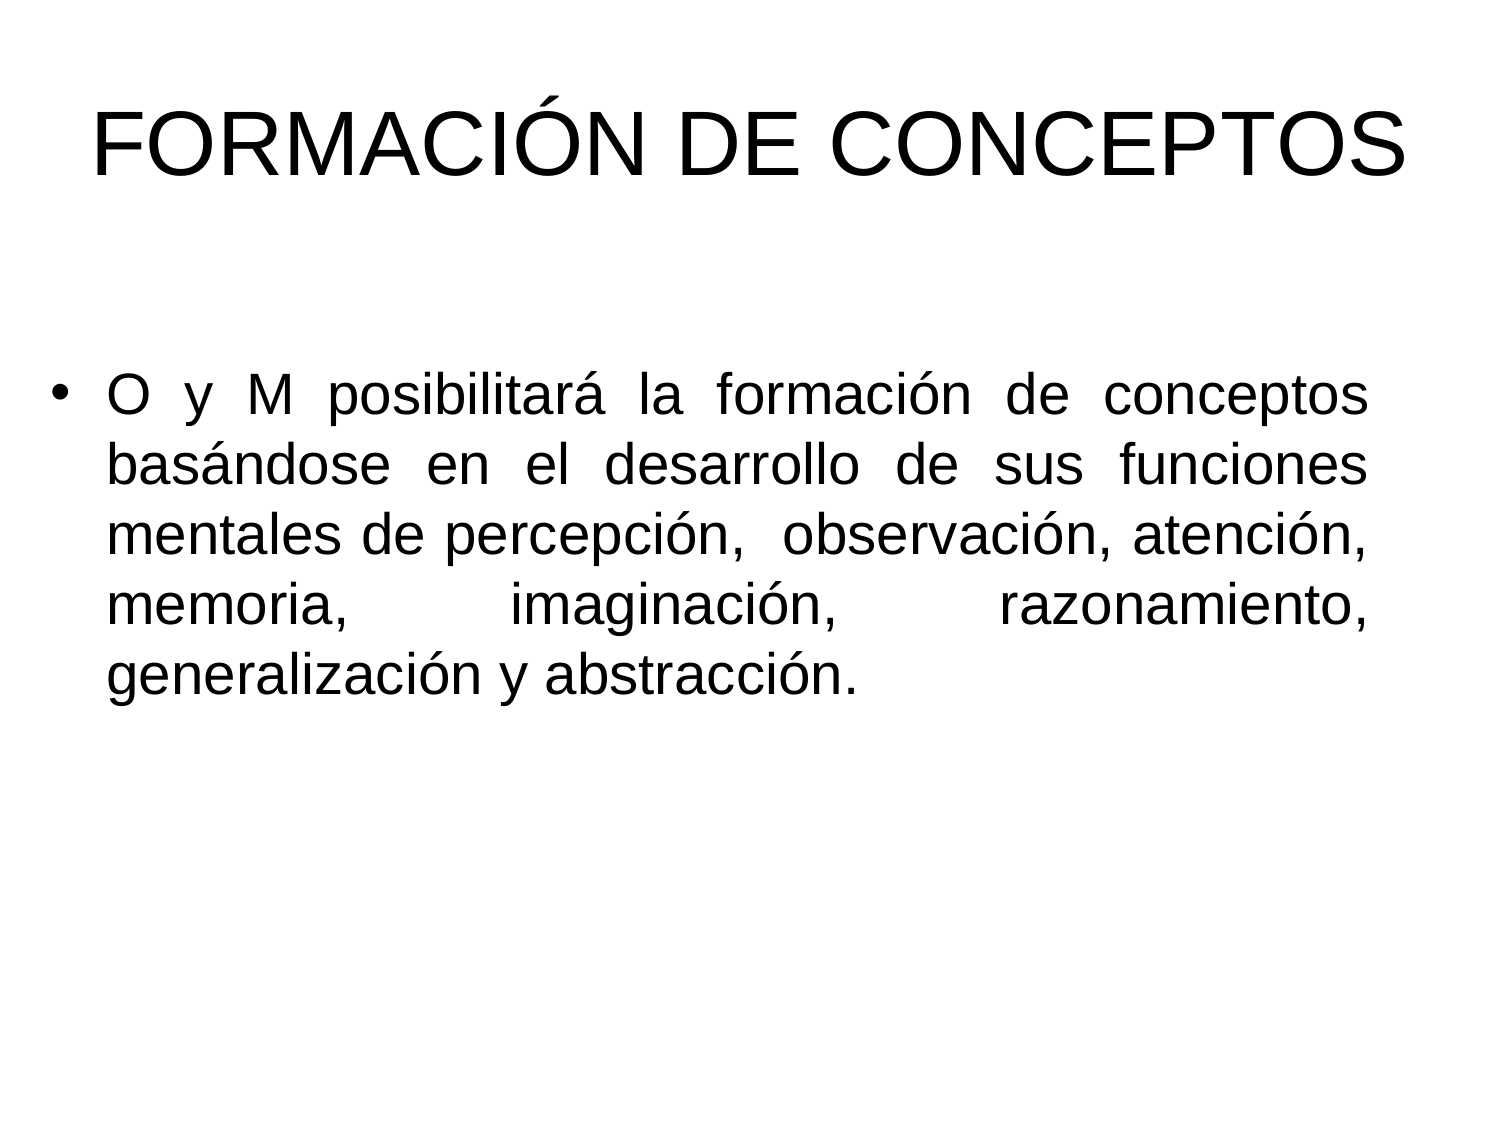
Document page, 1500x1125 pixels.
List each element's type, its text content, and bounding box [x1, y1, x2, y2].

title FORMACIÓN DE CONCEPTOS [75, 45, 1426, 233]
list O y M posibilitará la formación de conceptos basándose en el desarrollo de sus funciones mentales de percepción, observación, atención, memoria, imaginación, razonamiento, generalización y abstracción. [35, 262, 1386, 1005]
